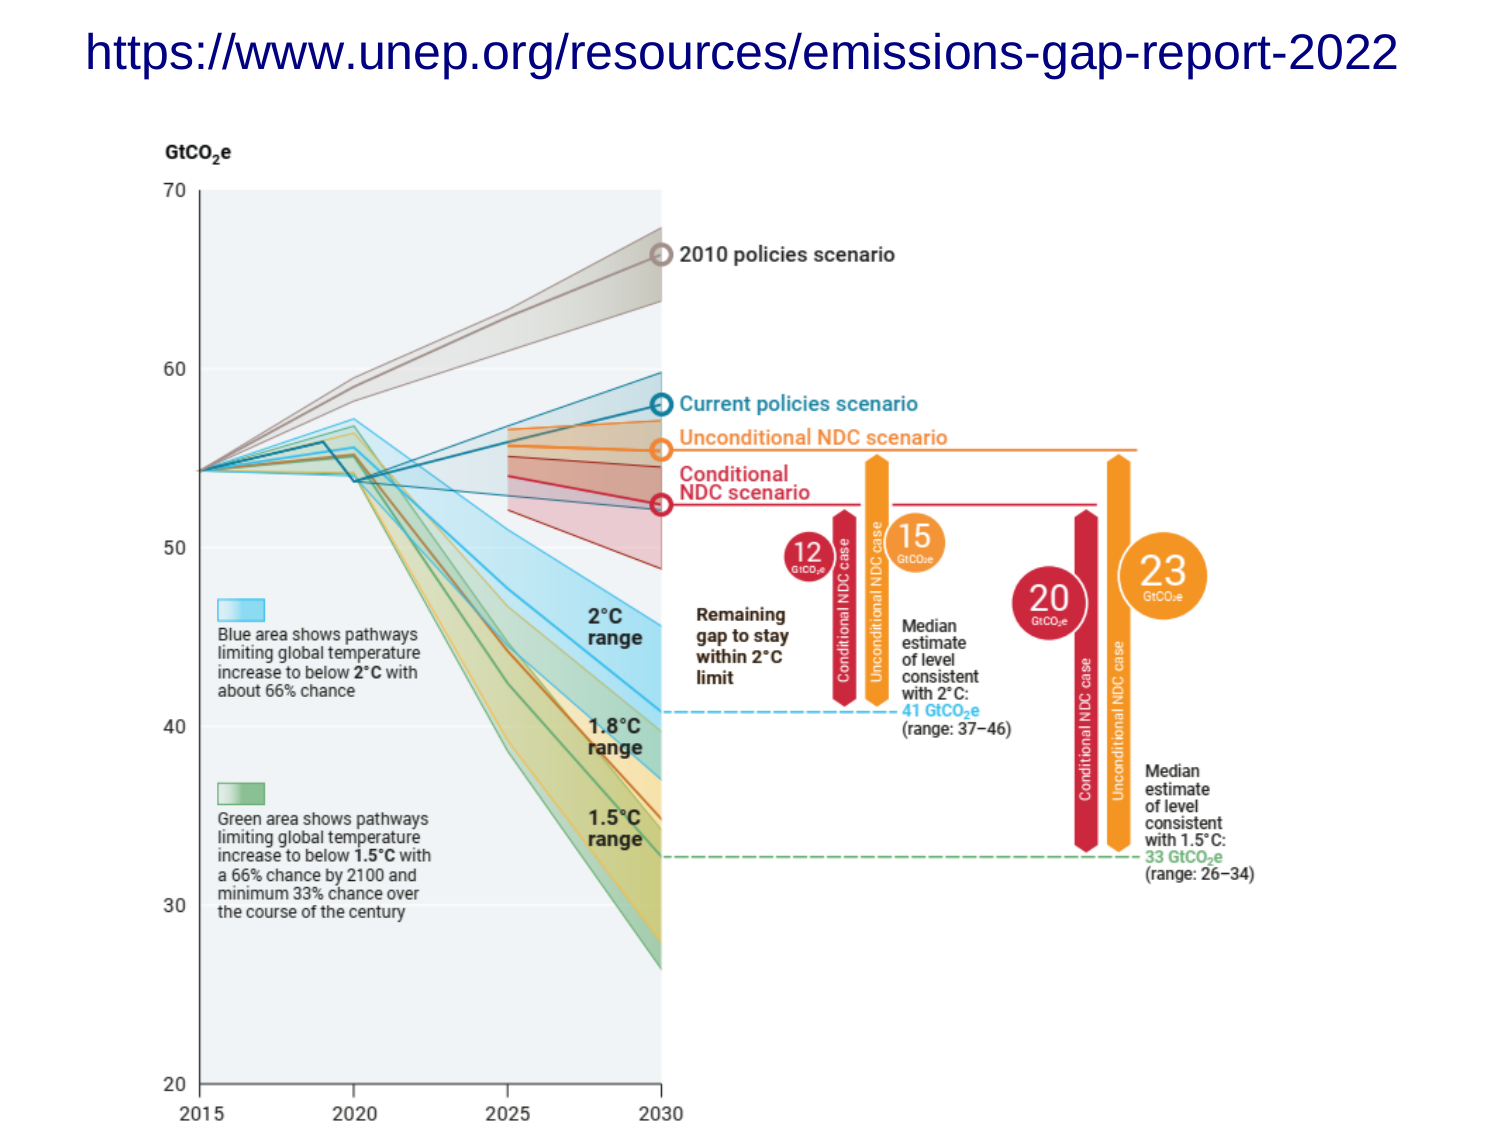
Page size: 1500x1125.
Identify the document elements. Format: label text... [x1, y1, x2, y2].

title https://www.unep.org/resources/emissions-gap-report-2022 [75, 0, 1425, 148]
picture [147, 138, 1272, 1125]
